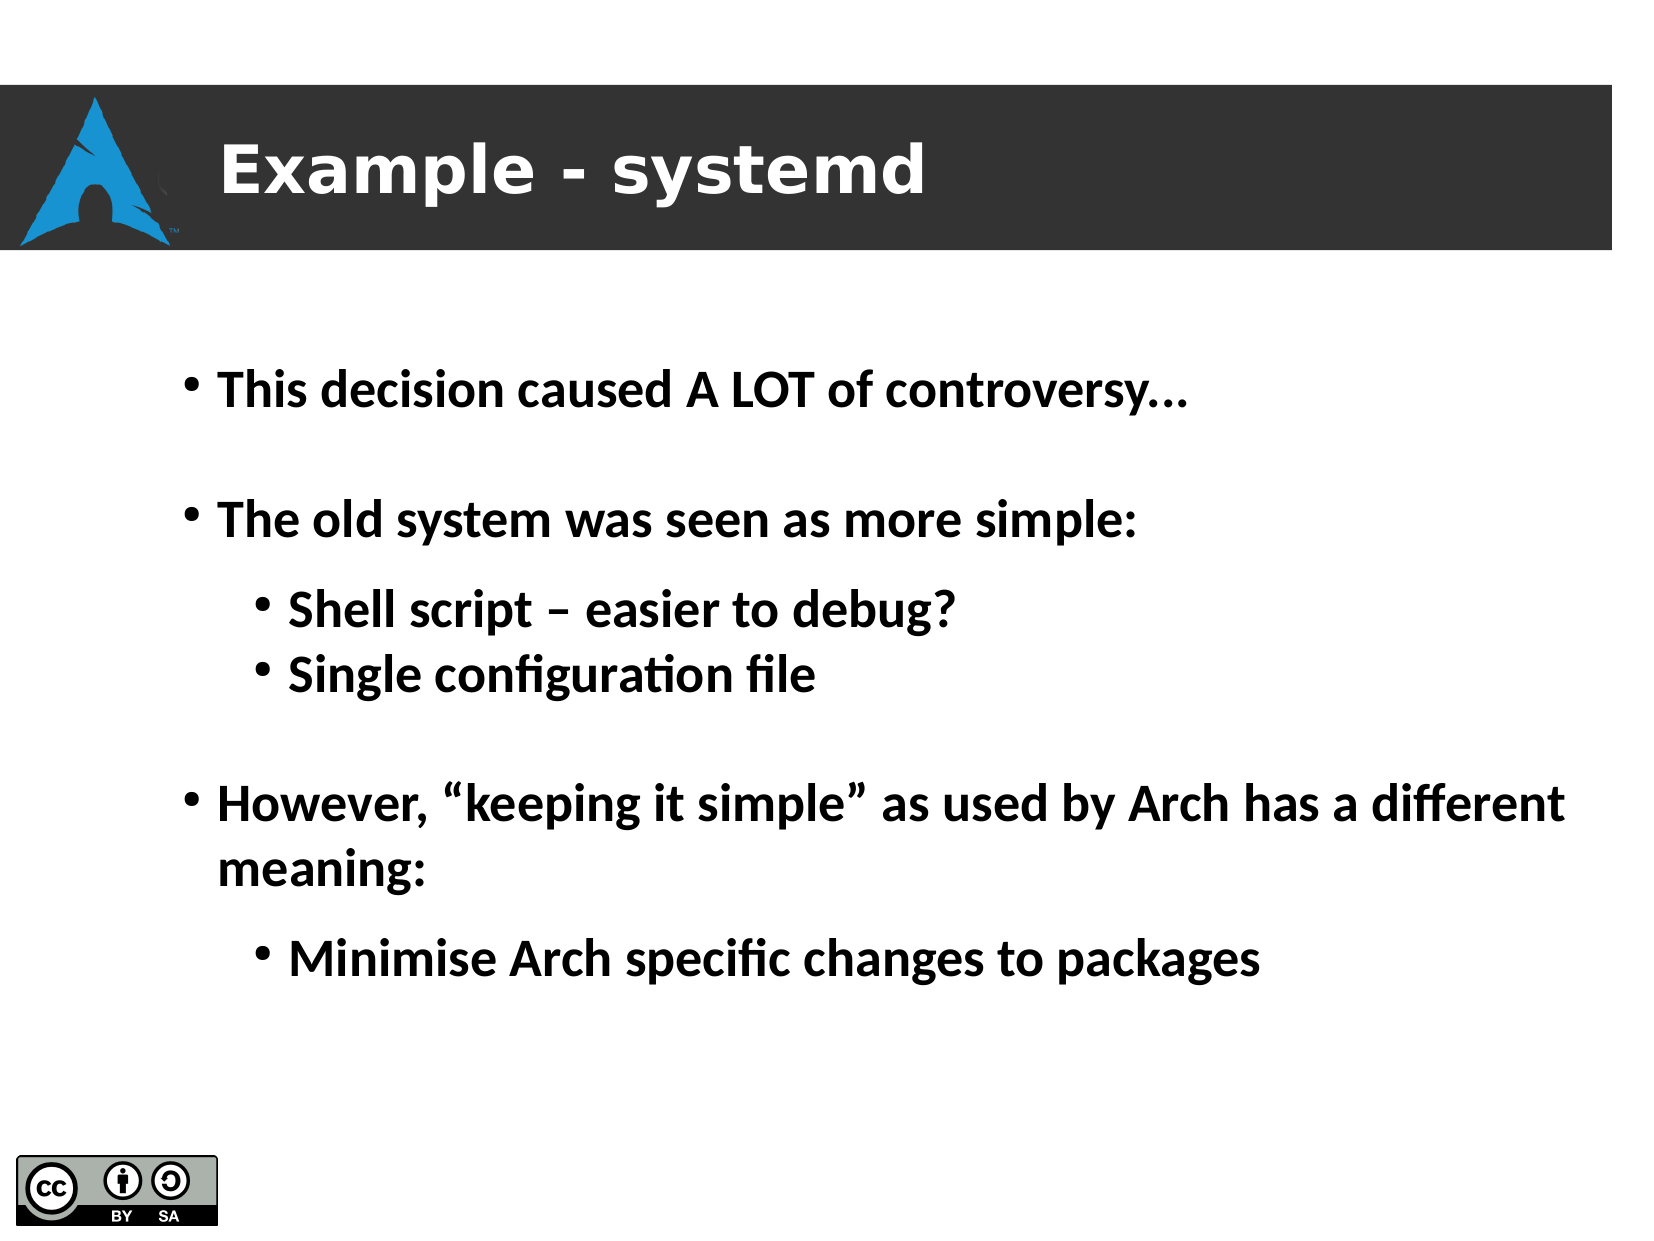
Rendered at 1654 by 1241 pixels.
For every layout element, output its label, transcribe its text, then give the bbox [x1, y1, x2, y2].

text_box Example - systemd [188, 84, 1612, 250]
picture [0, 81, 188, 260]
picture [16, 1155, 218, 1227]
text_box This decision caused A LOT of controversy... The old system was seen as more simple: Shell script – easier to debug? Single configuration file However, “keeping it simple” as used by Arch has a different meaning: Minimise Arch specific changes to packages [167, 345, 1612, 1134]
